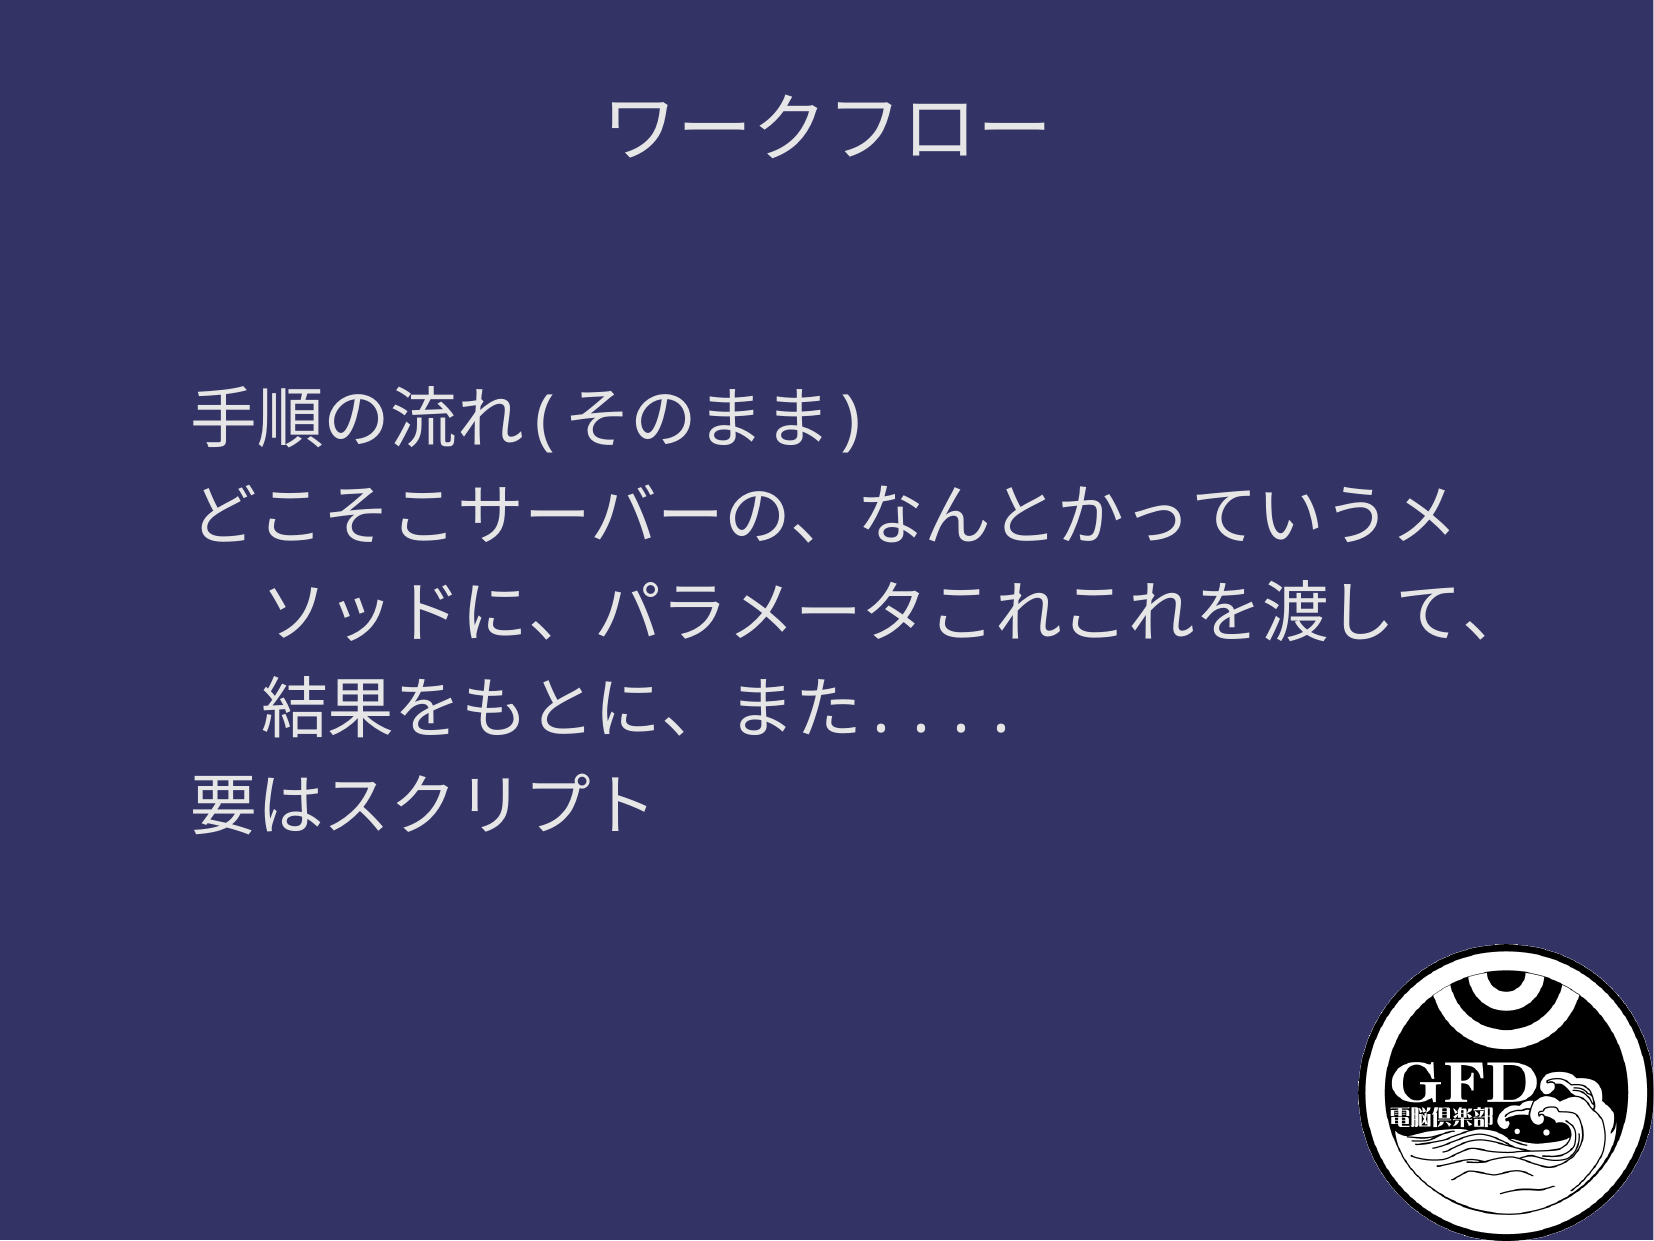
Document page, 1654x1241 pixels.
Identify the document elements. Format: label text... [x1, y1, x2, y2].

picture [1358, 944, 1654, 1241]
list 手順の流れ(そのまま) どこそこサーバーの、なんとかっていうメソッドに、パラメータこれこれを渡して、結果をもとに、また.... 要はスクリプト [178, 364, 1570, 1132]
title ワークフロー [121, 26, 1534, 219]
